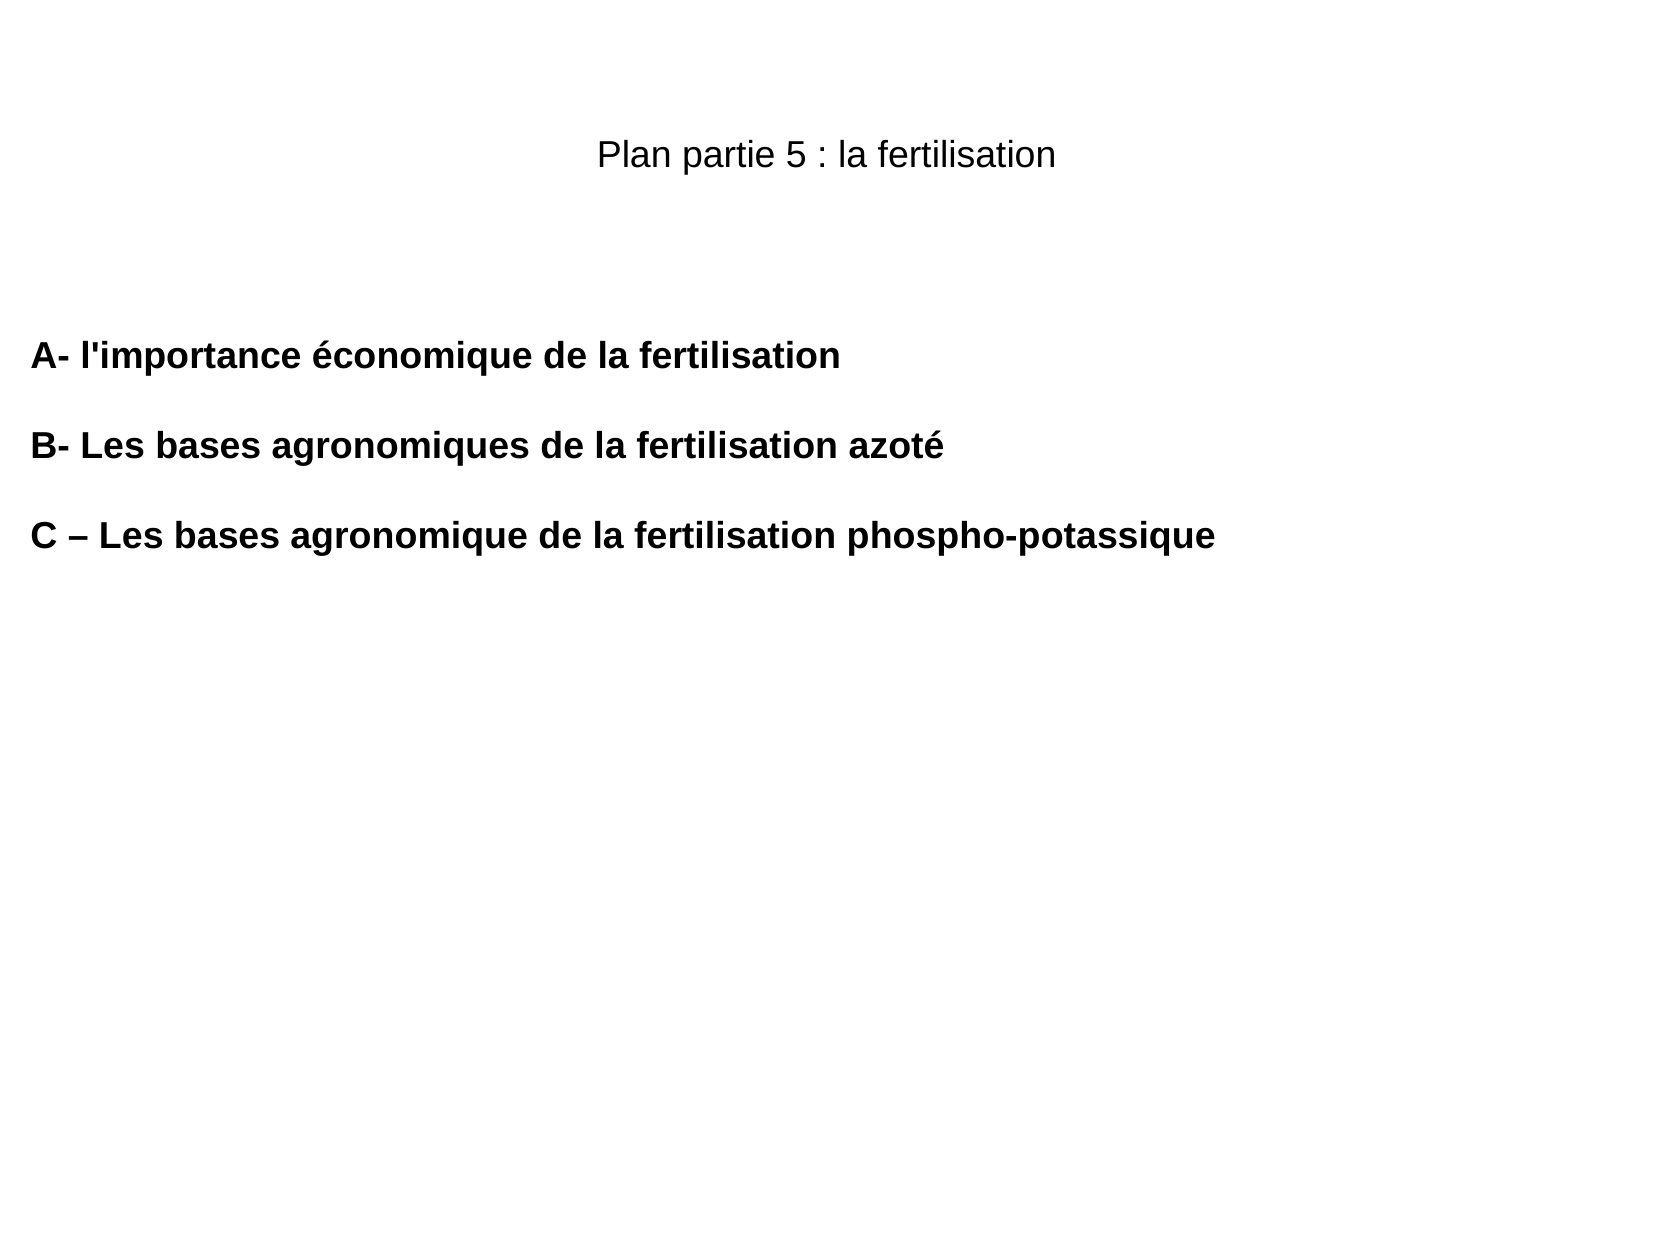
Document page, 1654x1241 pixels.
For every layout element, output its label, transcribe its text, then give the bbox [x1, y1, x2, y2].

text_box Plan partie 5 : la fertilisation [82, 49, 1571, 257]
text_box A- l'importance économique de la fertilisation B- Les bases agronomiques de la fertilisation azoté C – Les bases agronomique de la fertilisation phospho-potassique [30, 330, 1524, 1175]
